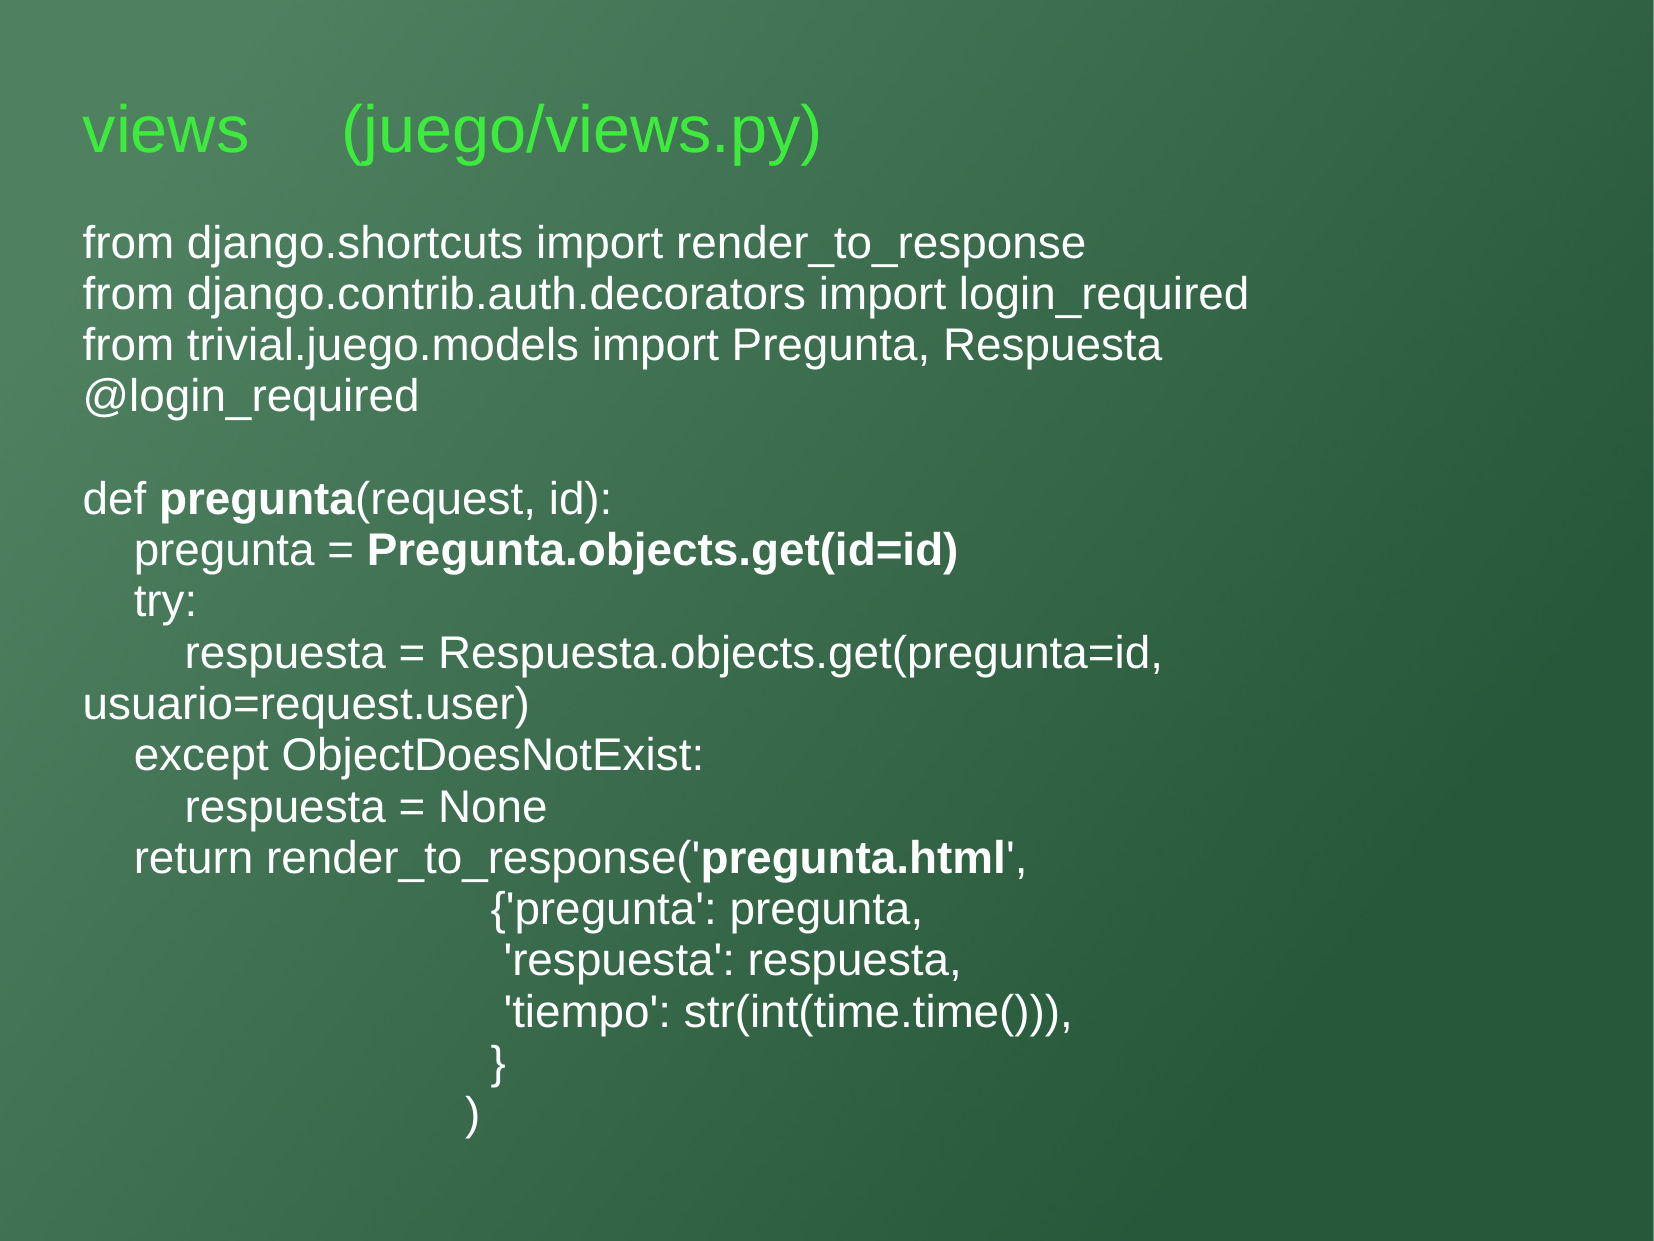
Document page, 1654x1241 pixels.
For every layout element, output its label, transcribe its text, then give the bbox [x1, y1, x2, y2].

picture [0, 0, 1654, 1241]
title views (juego/views.py) [82, 25, 1571, 216]
subtitle from django.shortcuts import render_to_response from django.contrib.auth.decorators import login_required from trivial.juego.models import Pregunta, Respuesta @login_required def pregunta(request, id): pregunta = Pregunta.objects.get(id=id) try: respuesta = Respuesta.objects.get(pregunta=id, usuario=request.user) except ObjectDoesNotExist: respuesta = None return render_to_response('pregunta.html', {'pregunta': pregunta, 'respuesta': respuesta, 'tiempo': str(int(time.time())), } ) [82, 216, 1571, 1140]
